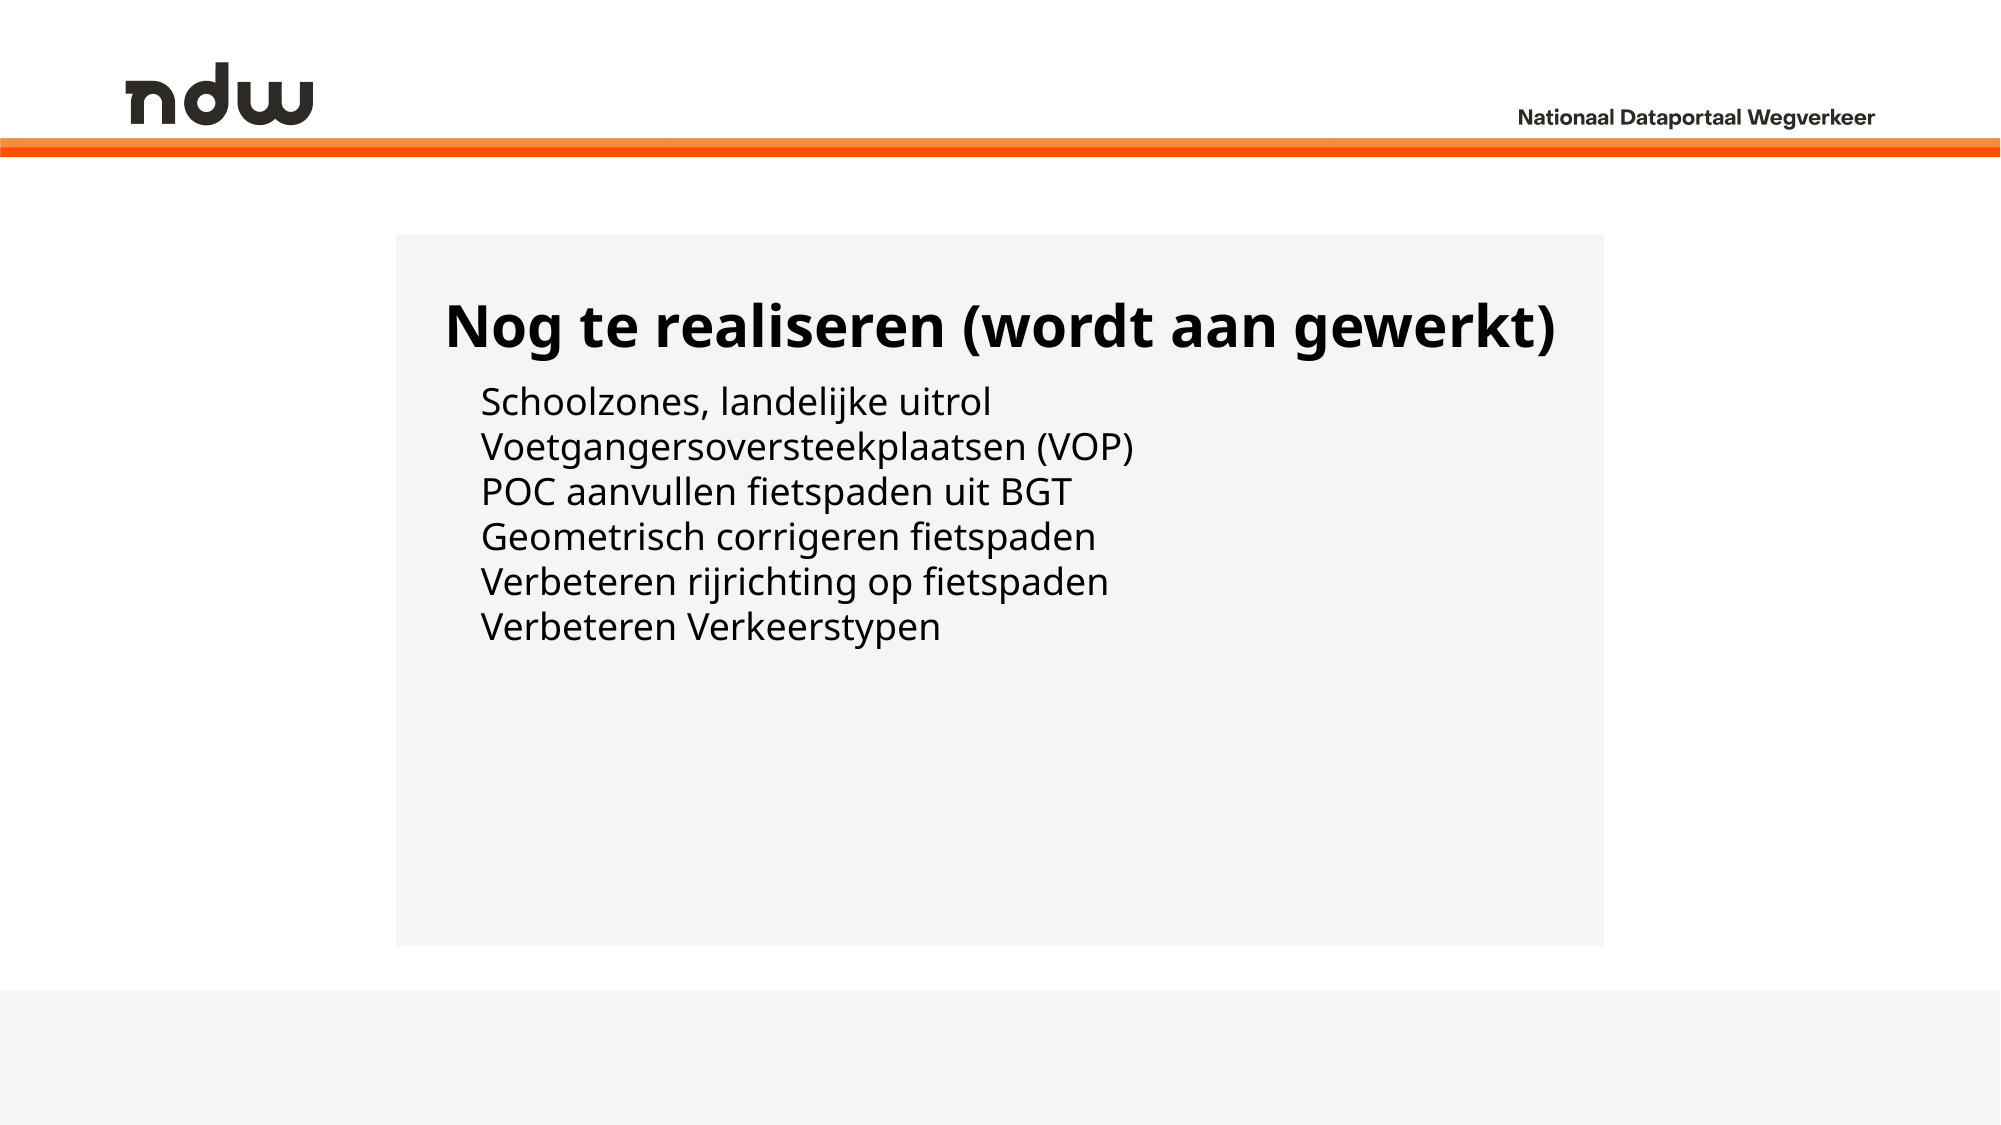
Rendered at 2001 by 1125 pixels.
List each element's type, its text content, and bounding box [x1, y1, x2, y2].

title Nog te realiseren (wordt aan gewerkt) [429, 289, 1598, 383]
list Schoolzones, landelijke uitrol Voetgangersoversteekplaatsen (VOP) POC aanvullen fietspaden uit BGT Geometrisch corrigeren fietspaden Verbeteren rijrichting op fietspaden Verbeteren Verkeerstypen [428, 370, 1597, 928]
